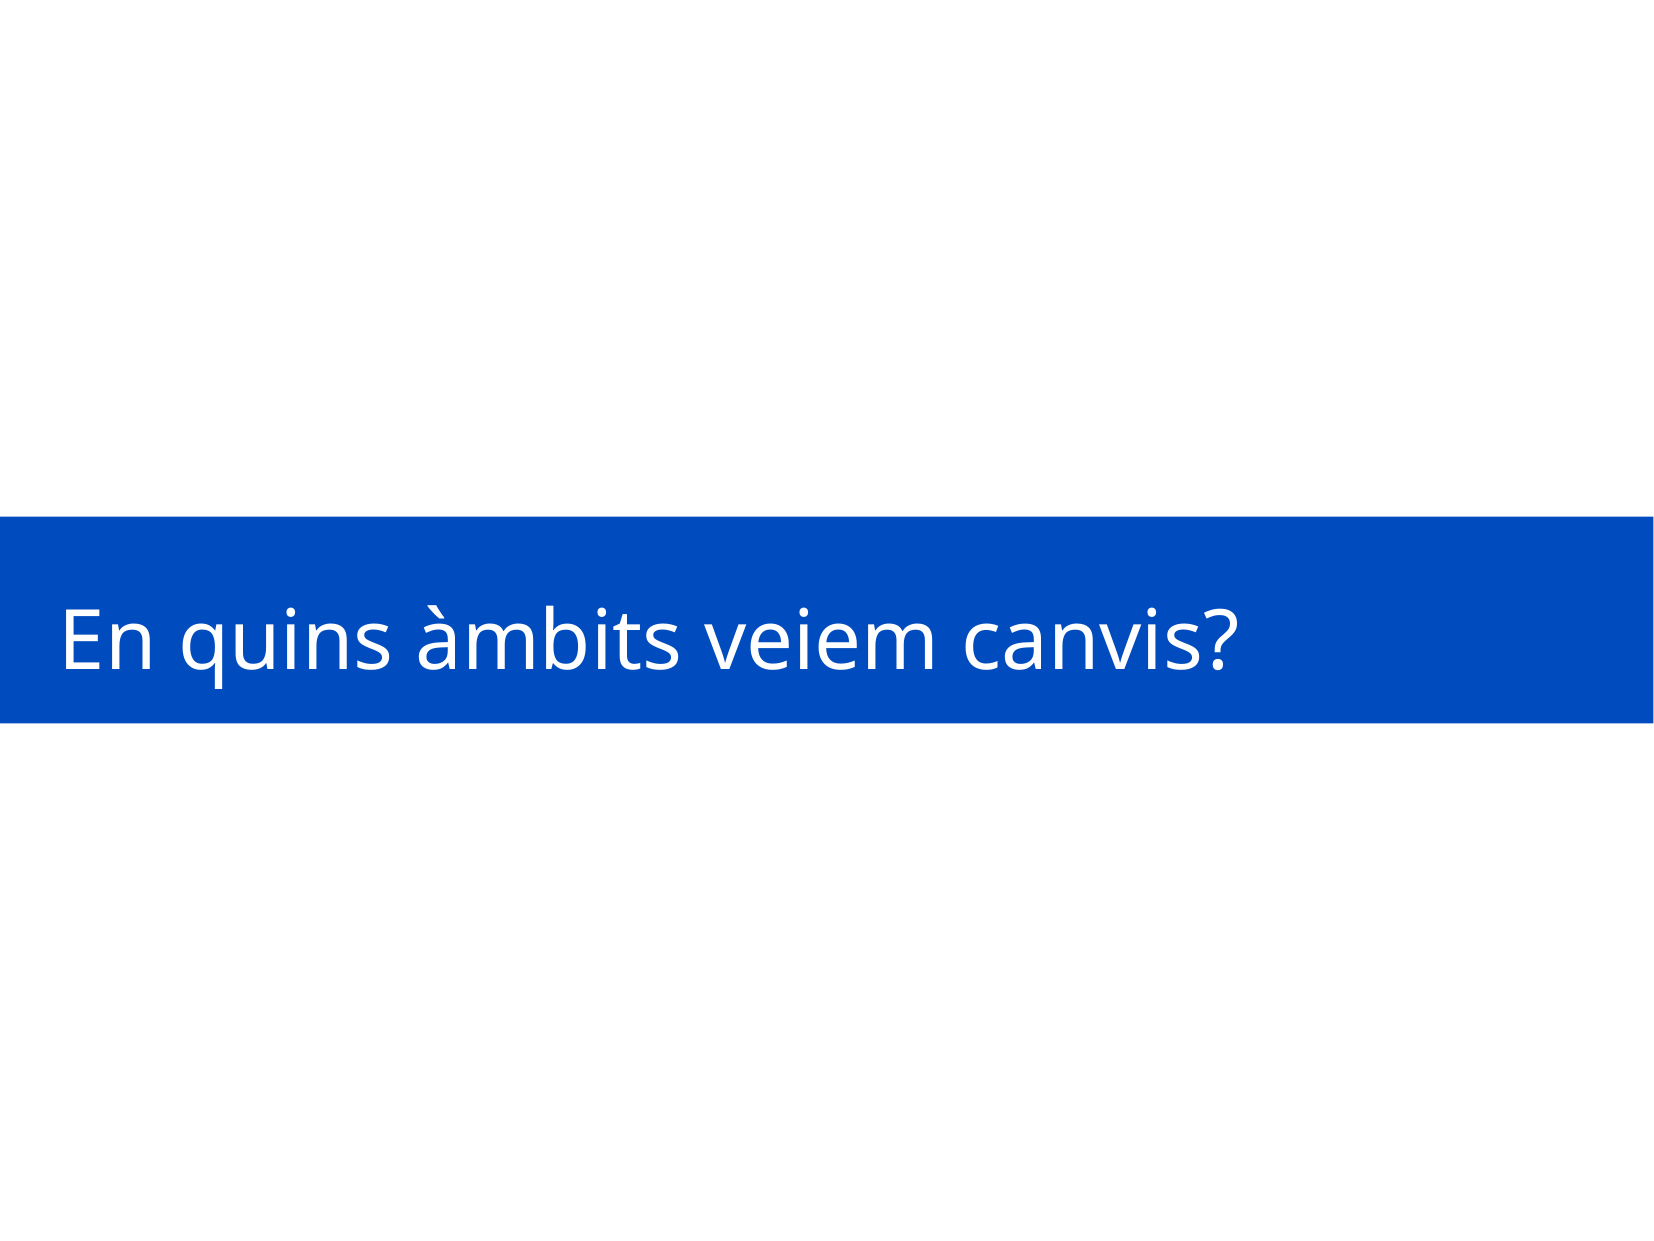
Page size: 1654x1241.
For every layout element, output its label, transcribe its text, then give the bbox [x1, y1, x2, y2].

title En quins àmbits veiem canvis? [59, 546, 1595, 694]
